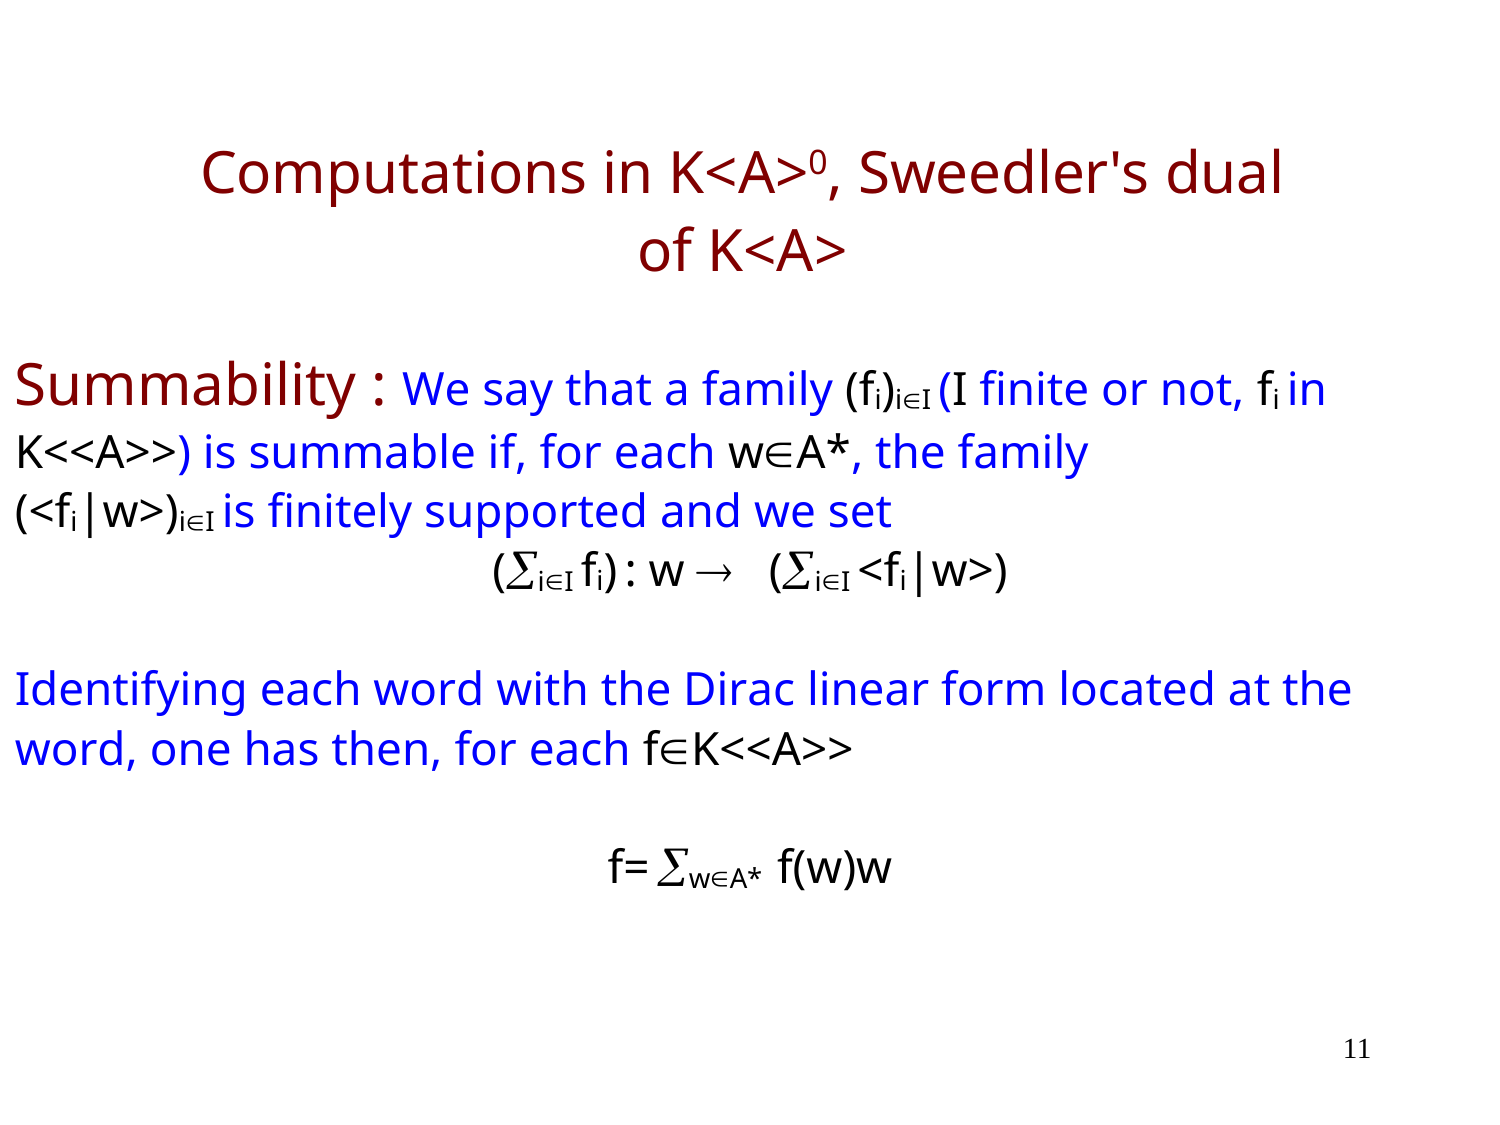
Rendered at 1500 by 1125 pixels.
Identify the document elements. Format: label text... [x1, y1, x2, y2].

text_box Computations in K<A>0, Sweedler's dual of K<A> Summability : We say that a family (fi)iI (I finite or not, fi in K<<A>>) is summable if, for each wA*, the family (<fi|w>)iI is finitely supported and we set (iI fi) : w  (iI <fi|w>) Identifying each word with the Dirac linear form located at the word, one has then, for each fK<<A>> f= wA* f(w)w [0, 124, 1500, 977]
chart [690, 531, 809, 591]
